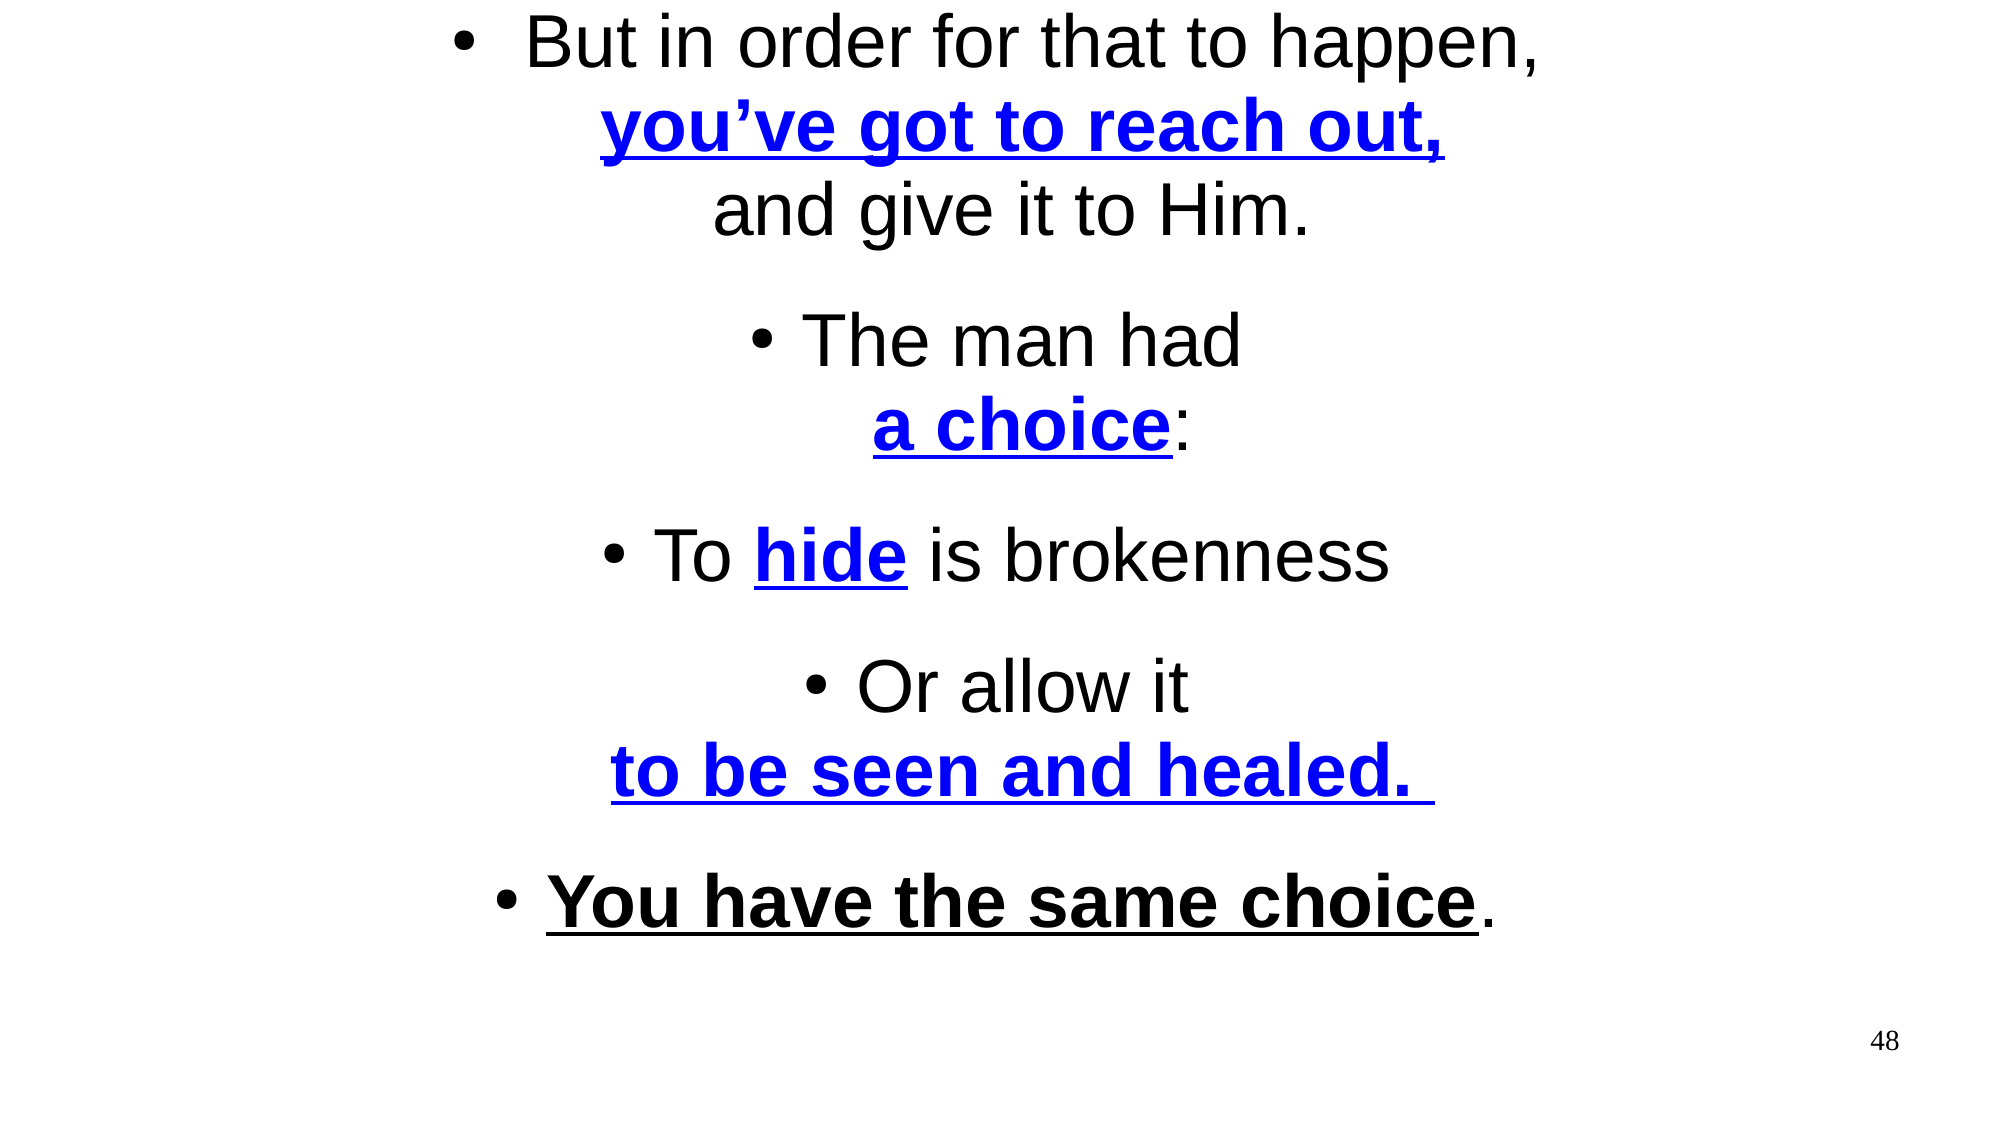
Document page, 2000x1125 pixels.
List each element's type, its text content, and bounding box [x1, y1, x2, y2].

list But in order for that to happen, you’ve got to reach out, and give it to Him. The man had a choice: To hide is brokenness Or allow it to be seen and healed. You have the same choice. [0, 0, 1996, 1123]
